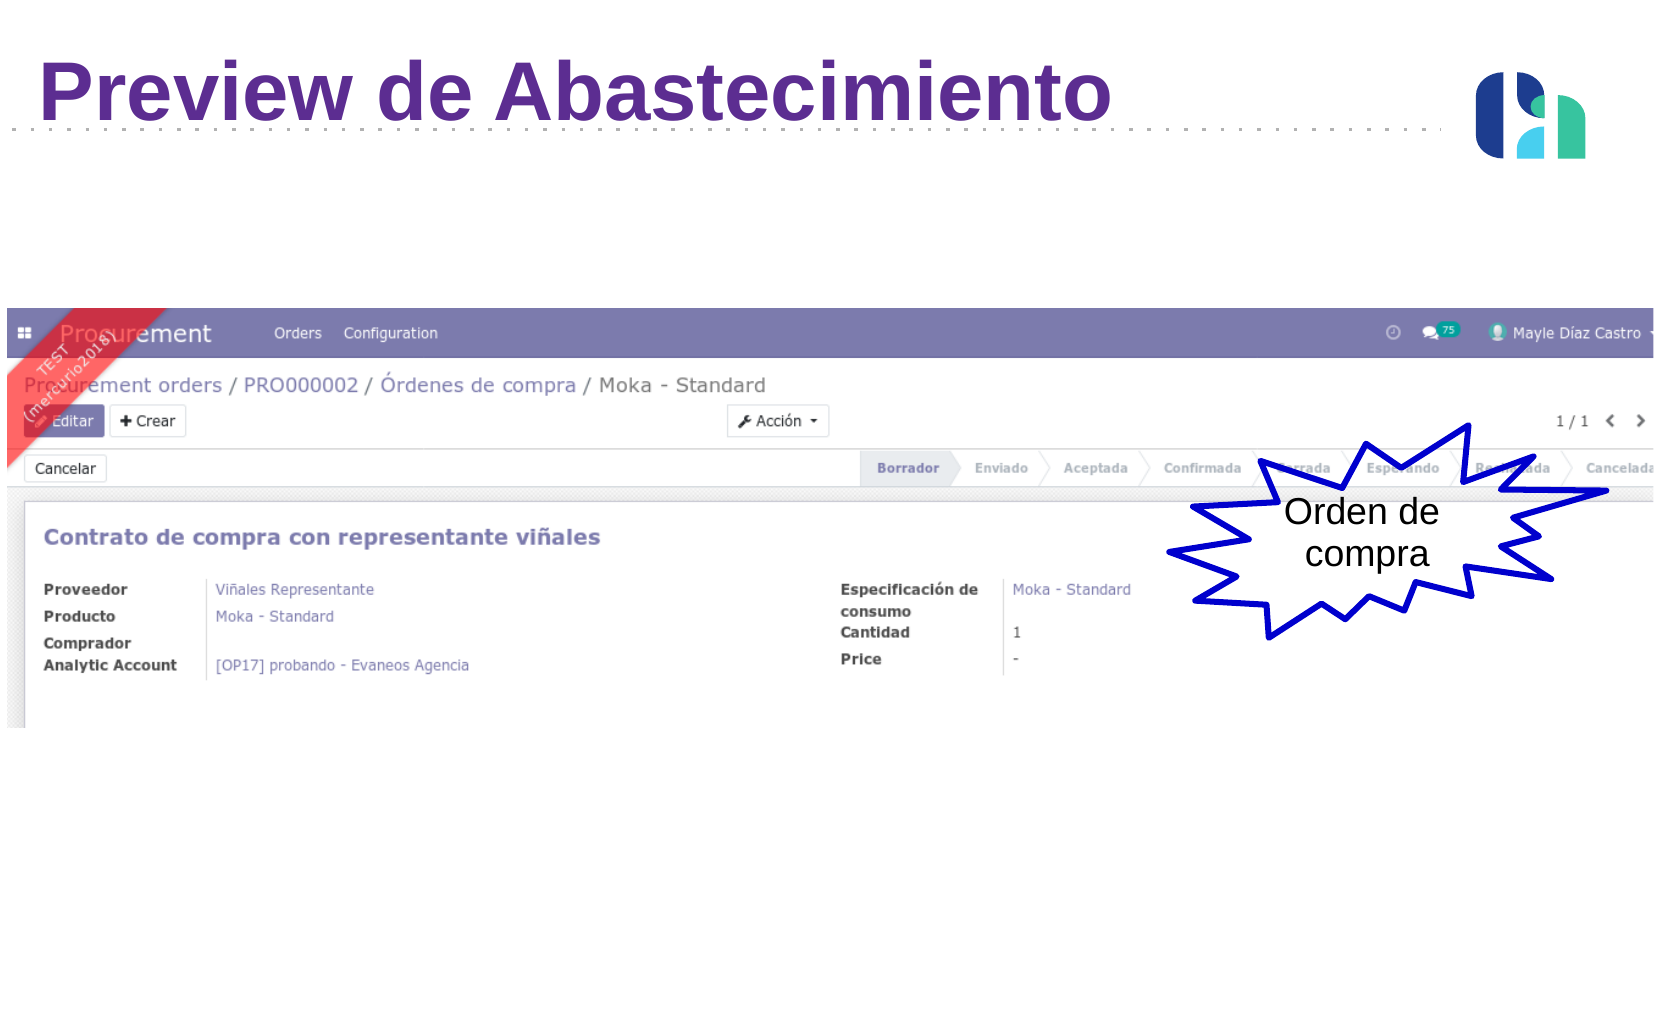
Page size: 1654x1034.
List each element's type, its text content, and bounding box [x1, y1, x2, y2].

picture [1475, 72, 1586, 159]
text_box Orden de compra [1169, 425, 1607, 638]
text_box Preview de Abastecimiento [38, 45, 1607, 139]
picture [7, 308, 1654, 728]
